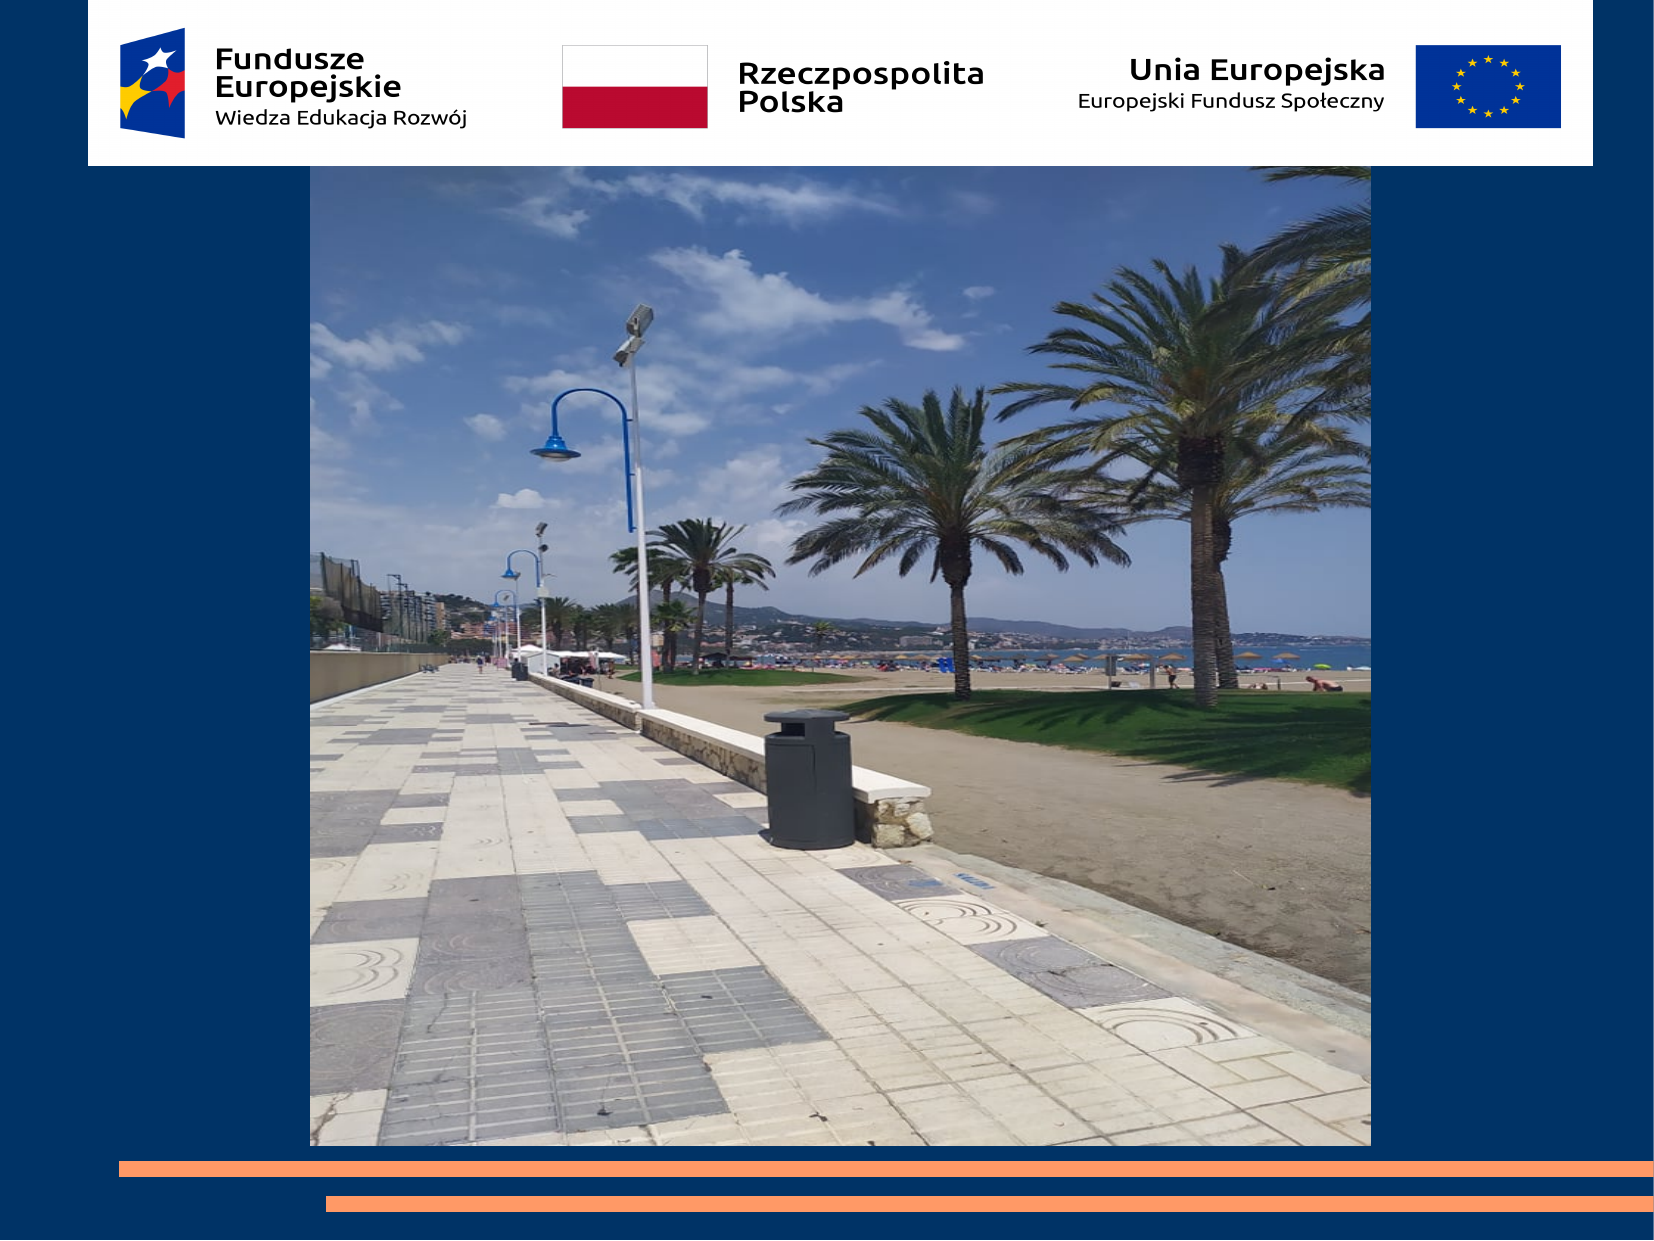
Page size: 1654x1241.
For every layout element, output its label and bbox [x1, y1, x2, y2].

picture [88, 0, 1593, 1146]
